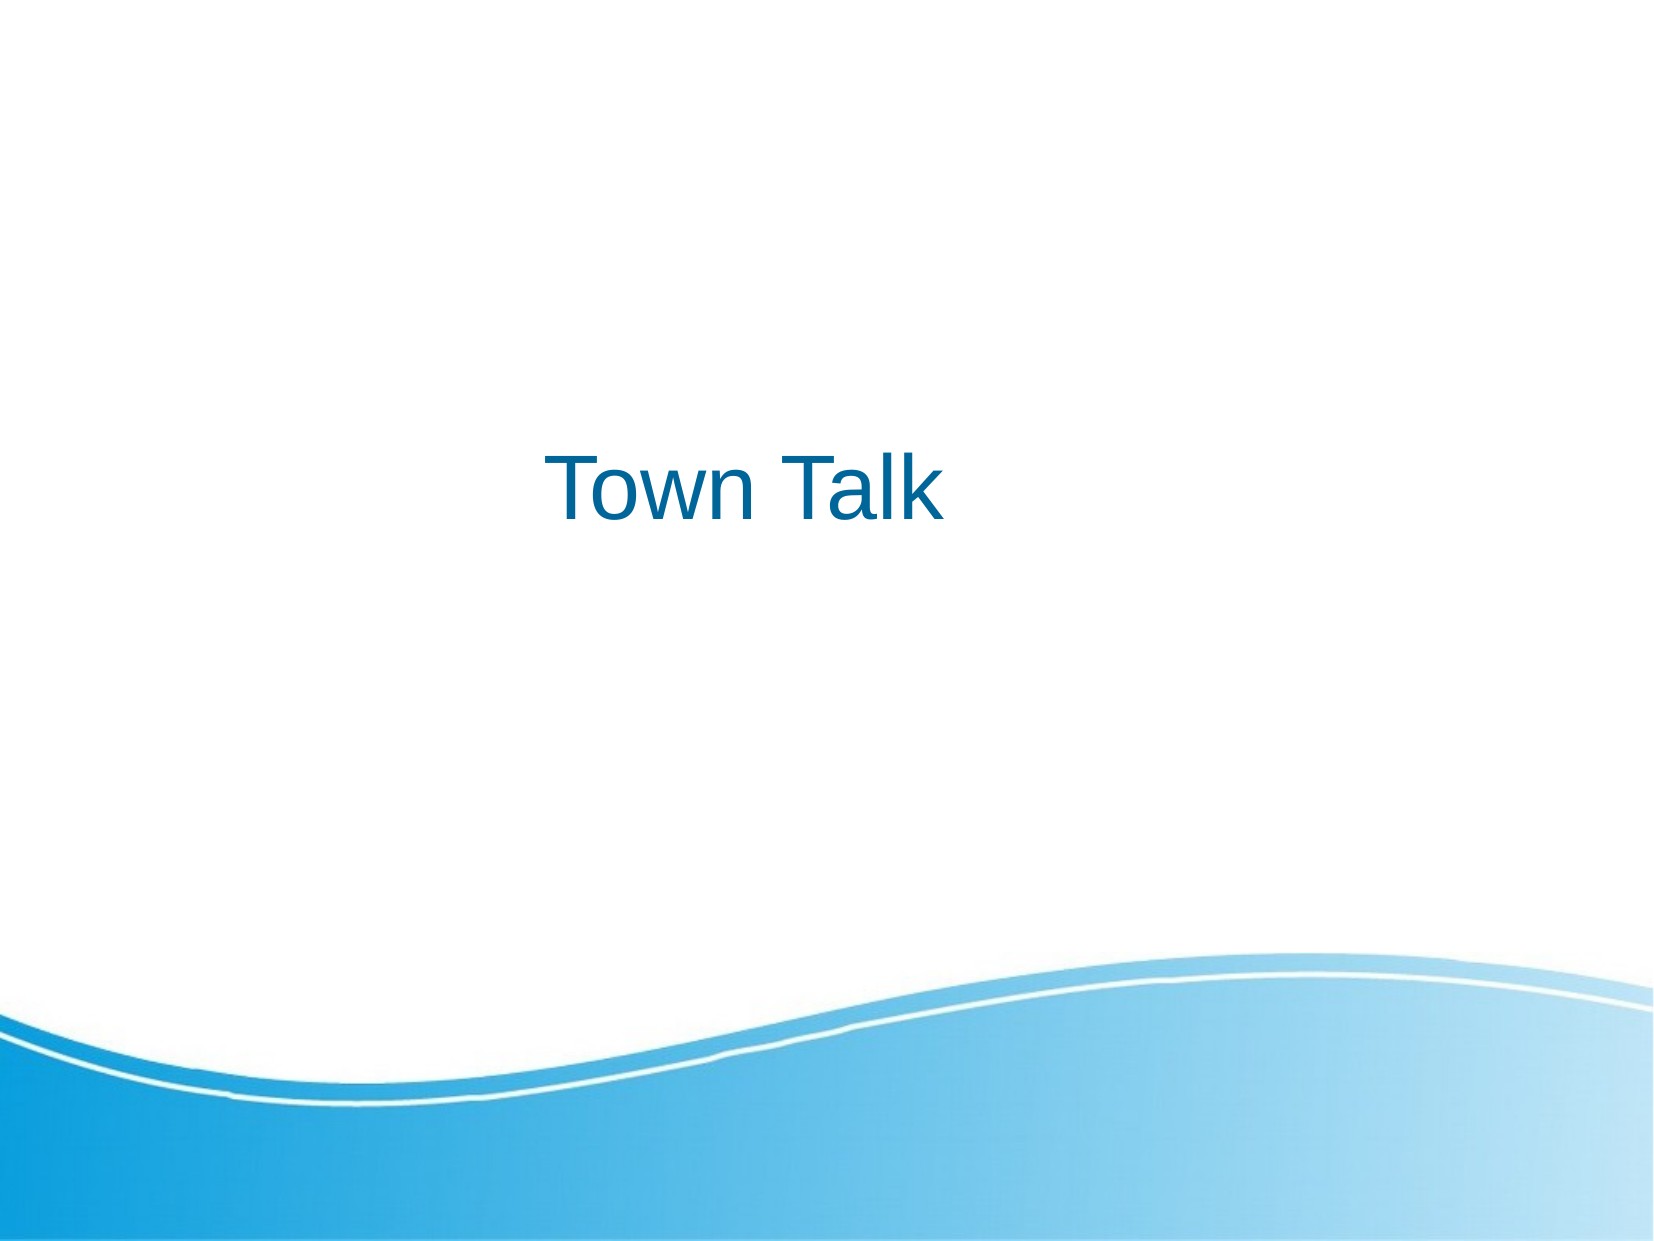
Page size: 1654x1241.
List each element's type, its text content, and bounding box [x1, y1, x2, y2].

title Town Talk [0, 384, 1489, 592]
picture [0, 952, 1654, 1241]
